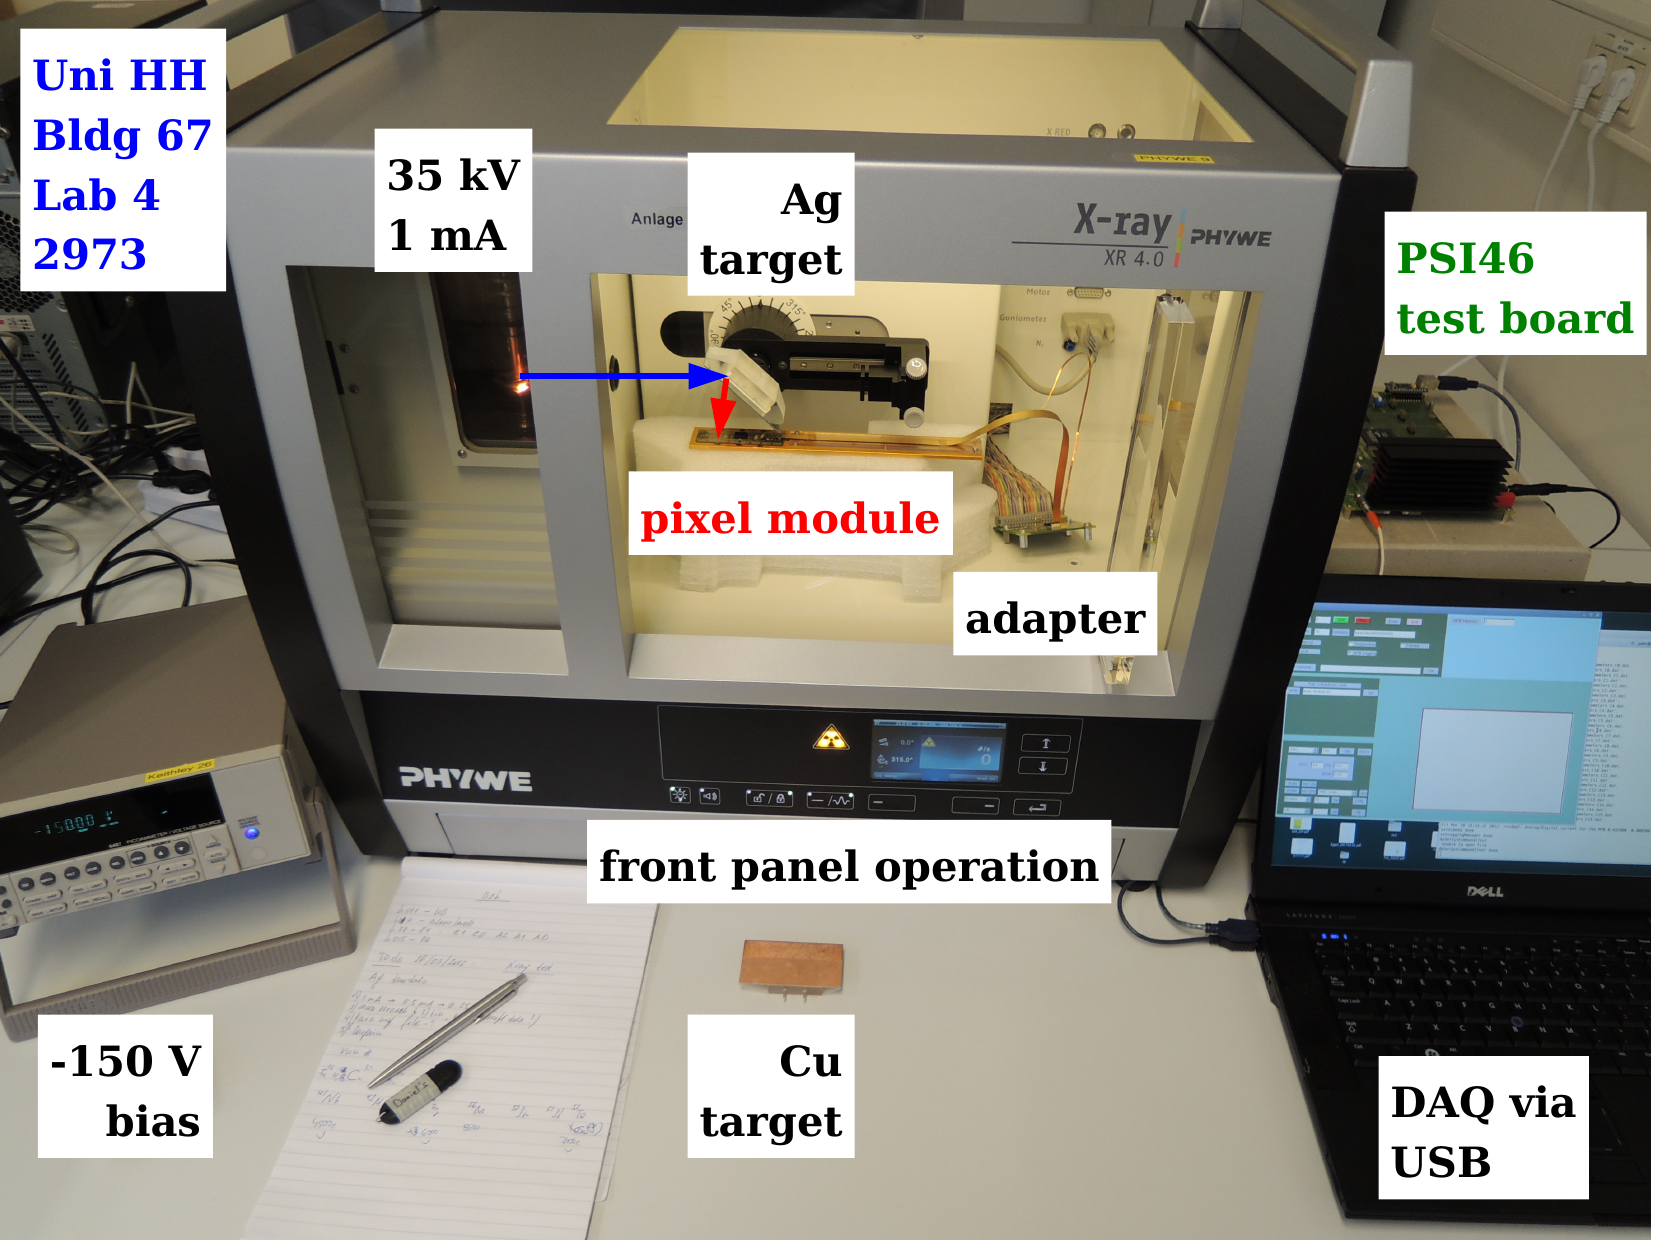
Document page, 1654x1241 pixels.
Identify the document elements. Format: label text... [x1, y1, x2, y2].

text_box adapter [953, 571, 1158, 645]
text_box Cu target [687, 1014, 855, 1148]
text_box Ag target [687, 152, 855, 286]
text_box DAQ via USB [1378, 1056, 1589, 1189]
text_box pixel module [628, 471, 953, 545]
picture [0, 0, 1651, 1240]
text_box PSI46 test board [1384, 211, 1647, 345]
text_box front panel operation [587, 819, 1112, 893]
text_box Uni HH Bldg 67 Lab 4 2973 [20, 28, 227, 281]
text_box 35 kV 1 mA [374, 128, 533, 262]
text_box -150 V bias [37, 1014, 213, 1148]
